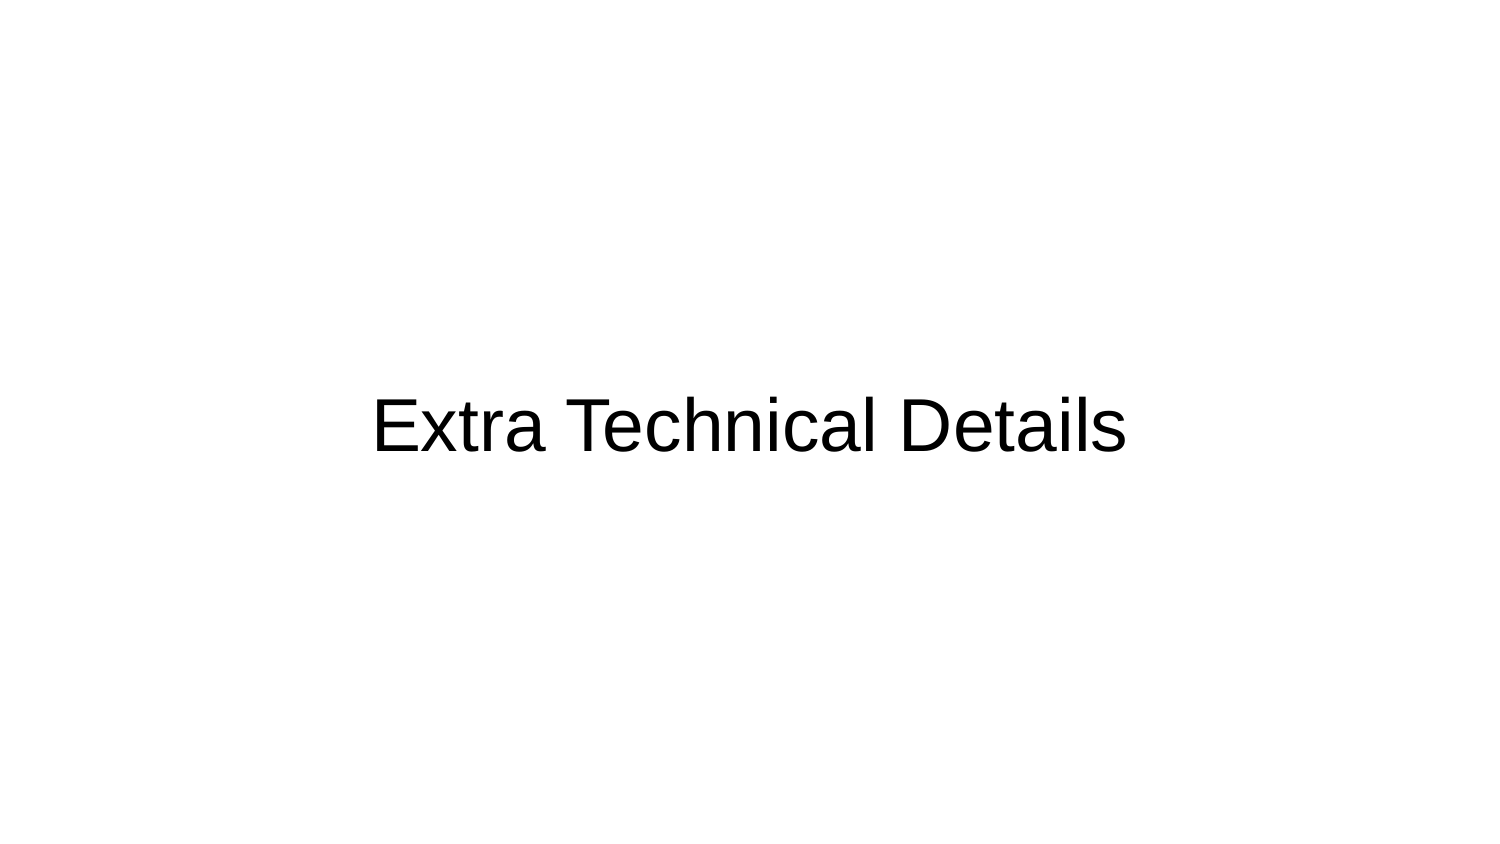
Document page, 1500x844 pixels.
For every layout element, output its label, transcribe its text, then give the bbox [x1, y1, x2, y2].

title Extra Technical Details [51, 352, 1449, 491]
